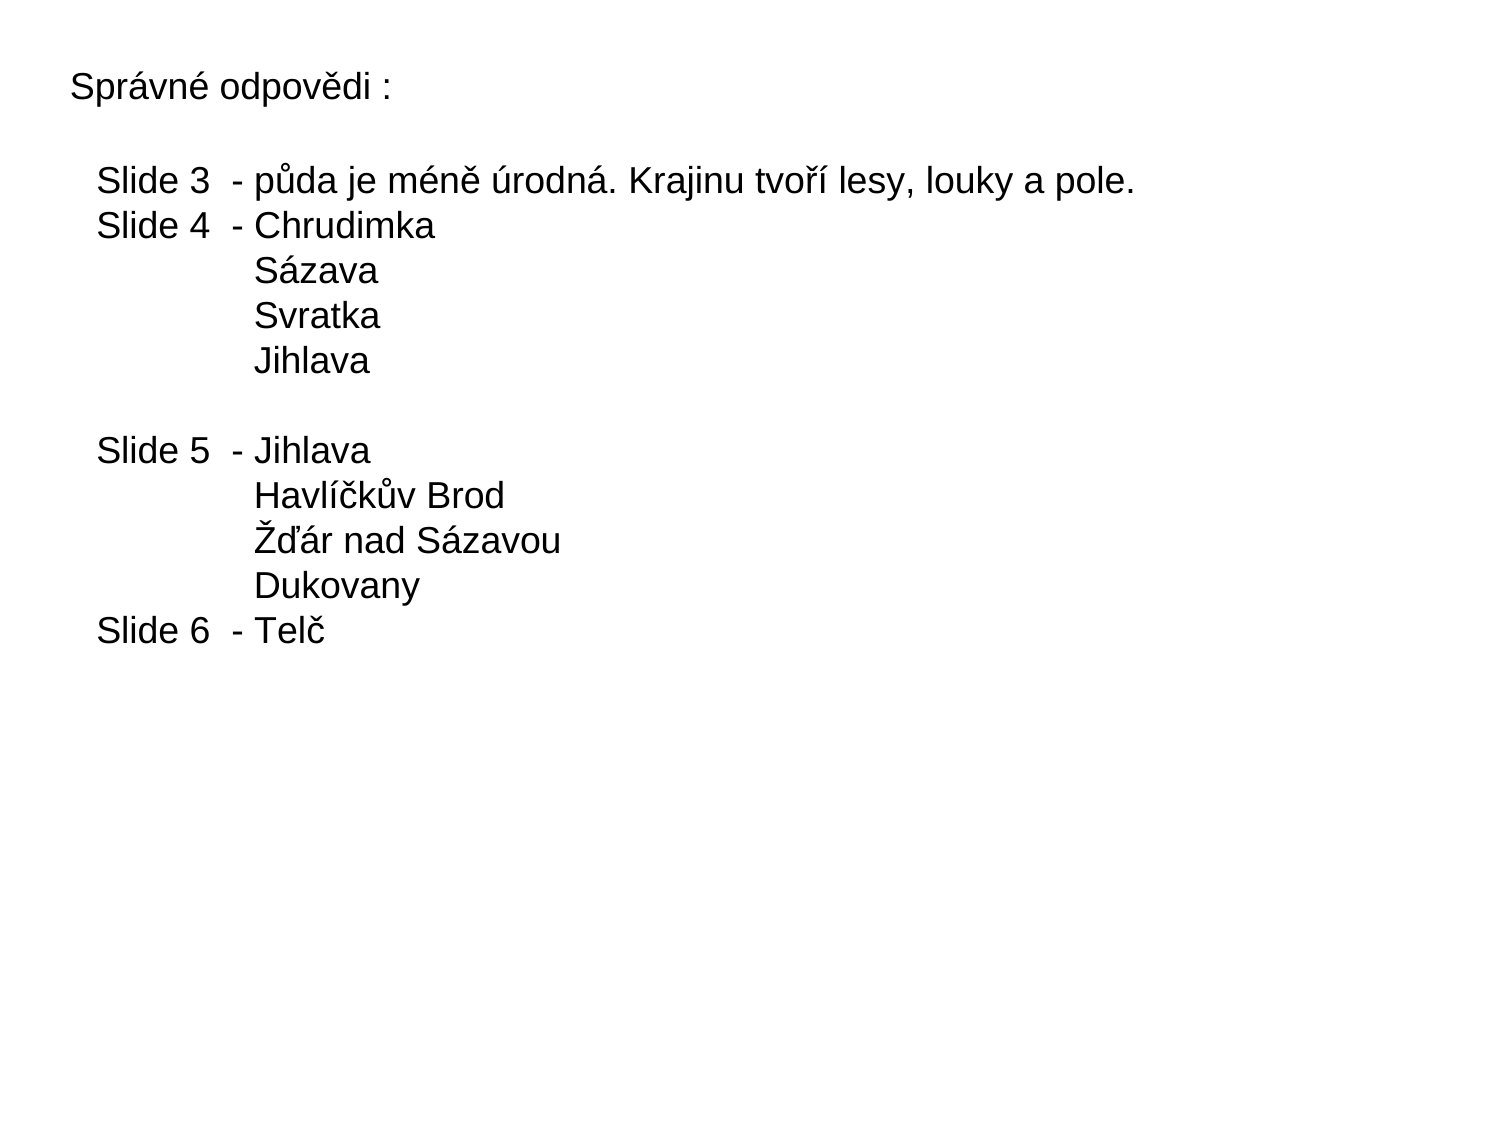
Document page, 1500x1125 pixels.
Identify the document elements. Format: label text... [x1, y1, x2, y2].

text_box Správné odpovědi : [55, 54, 408, 161]
text_box Slide 3 - půda je méně úrodná. Krajinu tvoří lesy, louky a pole. Slide 4 - Chrudimka Sázava Svratka Jihlava Slide 5 - Jihlava Havlíčkův Brod Žďár nad Sázavou Dukovany Slide 6 - Telč [81, 148, 1152, 660]
